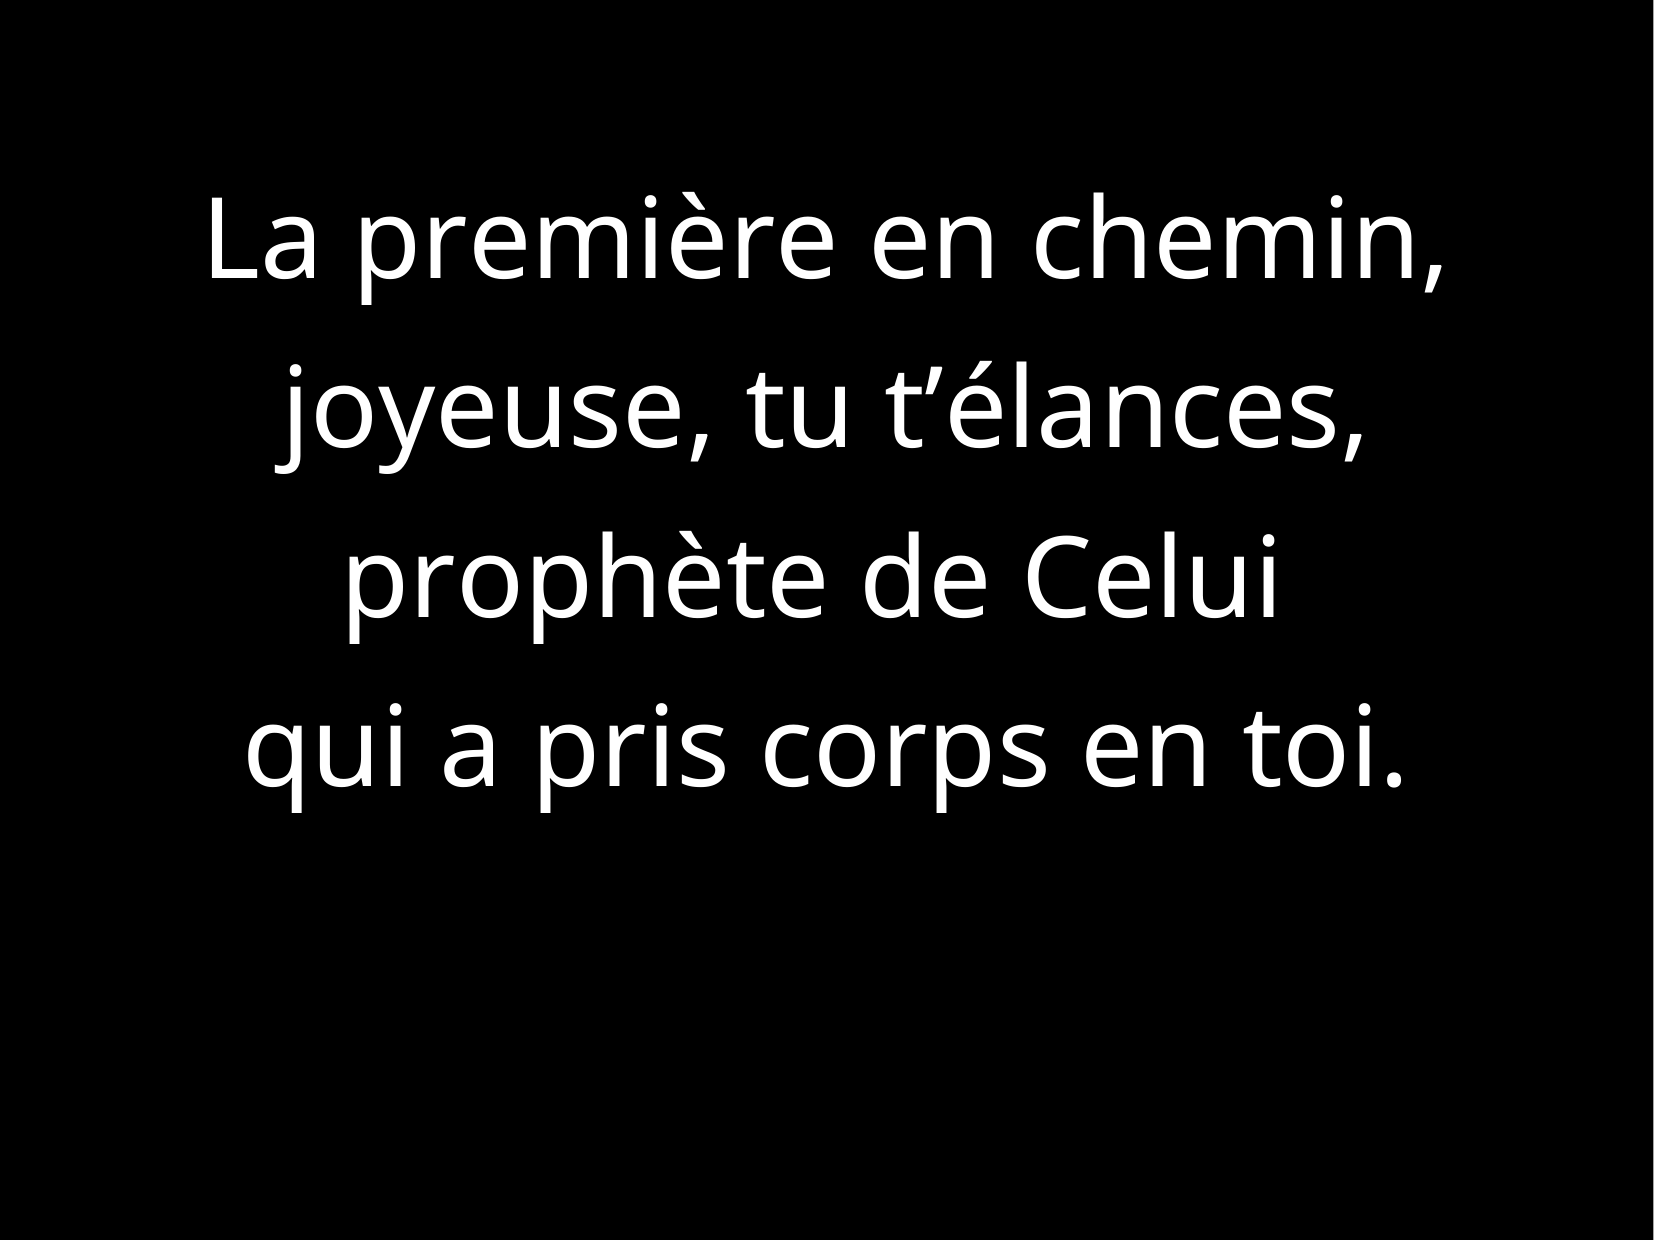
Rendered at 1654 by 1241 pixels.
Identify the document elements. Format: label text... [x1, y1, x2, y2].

list La première en chemin, joyeuse, tu t’élances, prophète de Celui qui a pris corps en toi. [82, 99, 1571, 1108]
